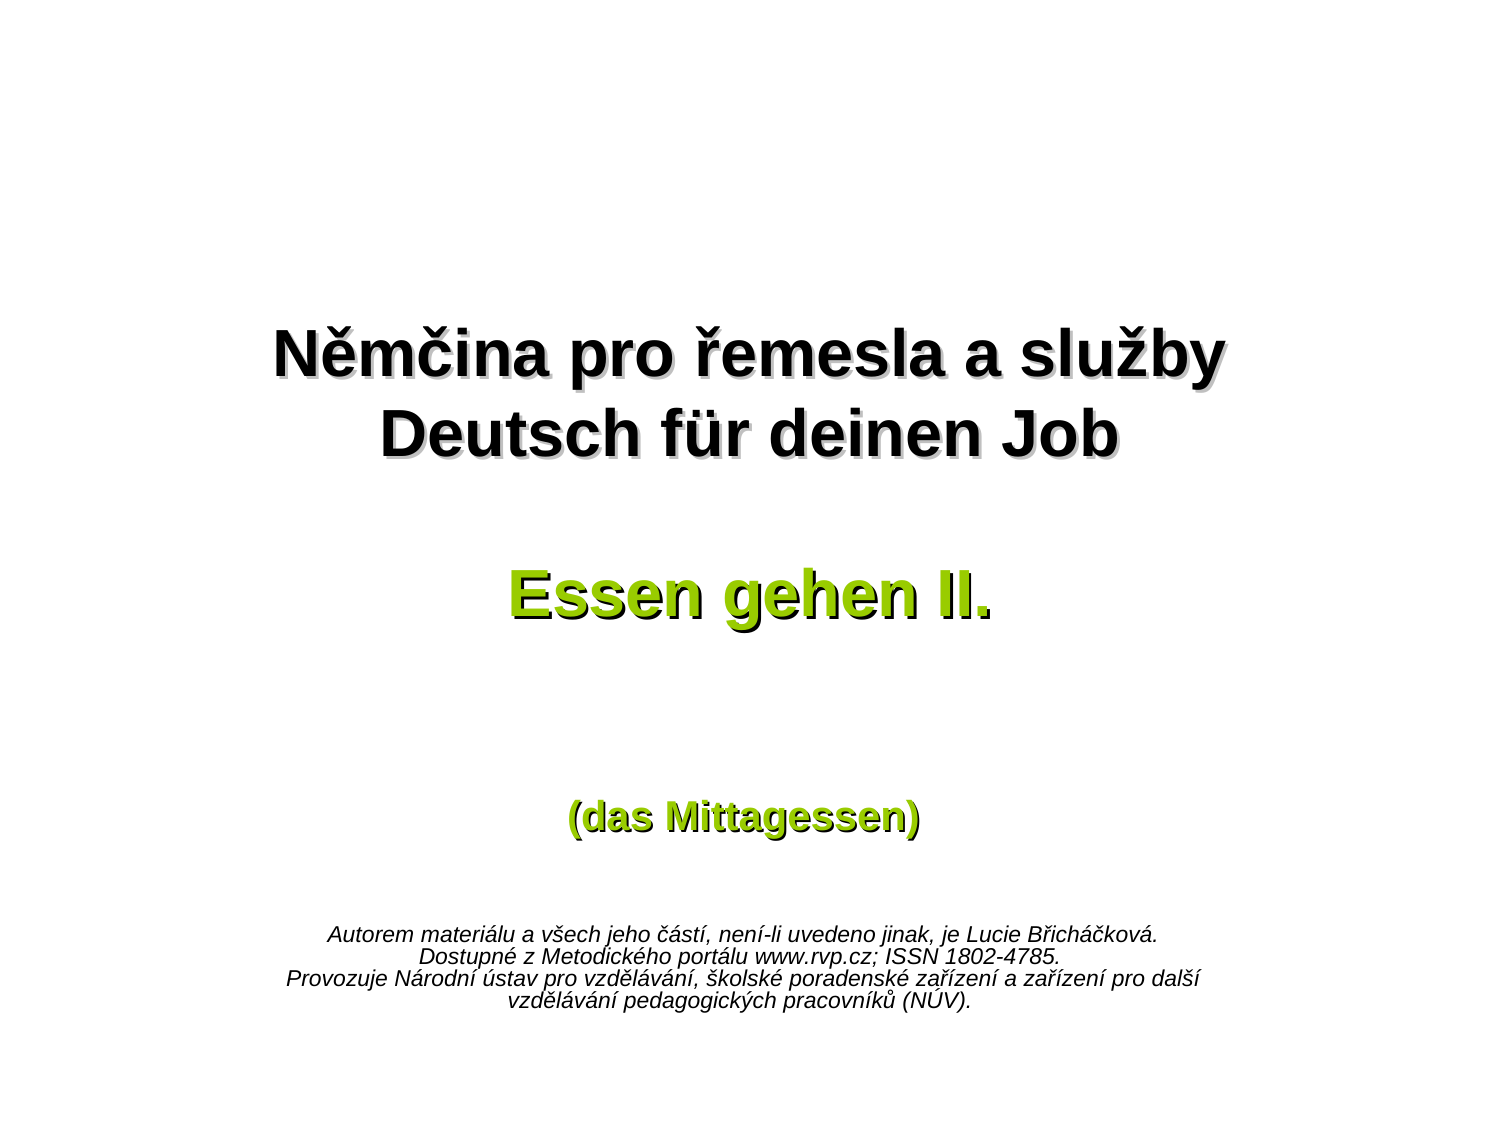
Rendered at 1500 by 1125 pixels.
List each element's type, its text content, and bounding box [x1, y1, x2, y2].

text_box (das Mittagessen) Autorem materiálu a všech jeho částí, není-li uvedeno jinak, je Lucie Břicháčková. Dostupné z Metodického portálu www.rvp.cz; ISSN 1802-4785. Provozuje Národní ústav pro vzdělávání, školské poradenské zařízení a zařízení pro další vzdělávání pedagogických pracovníků (NÚV). [218, 751, 1269, 1049]
title Němčina pro řemesla a služby Deutsch für deinen Job Essen gehen II. [112, 302, 1388, 638]
